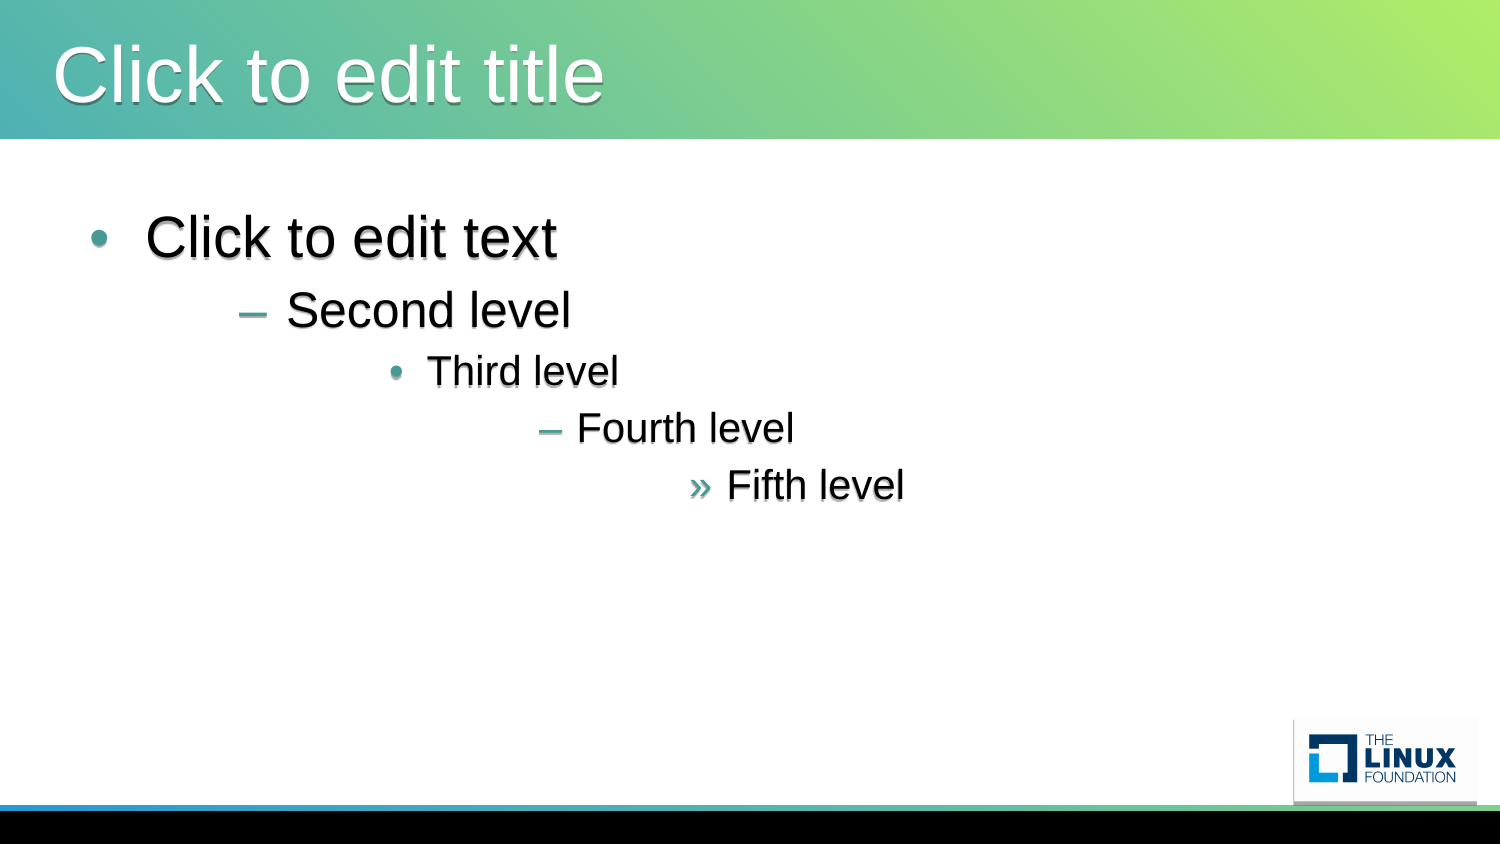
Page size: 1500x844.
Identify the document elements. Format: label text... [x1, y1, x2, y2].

title Click to edit title [37, 9, 1414, 141]
list Click to edit text Second level Third level Fourth level Fifth level [74, 196, 1269, 754]
